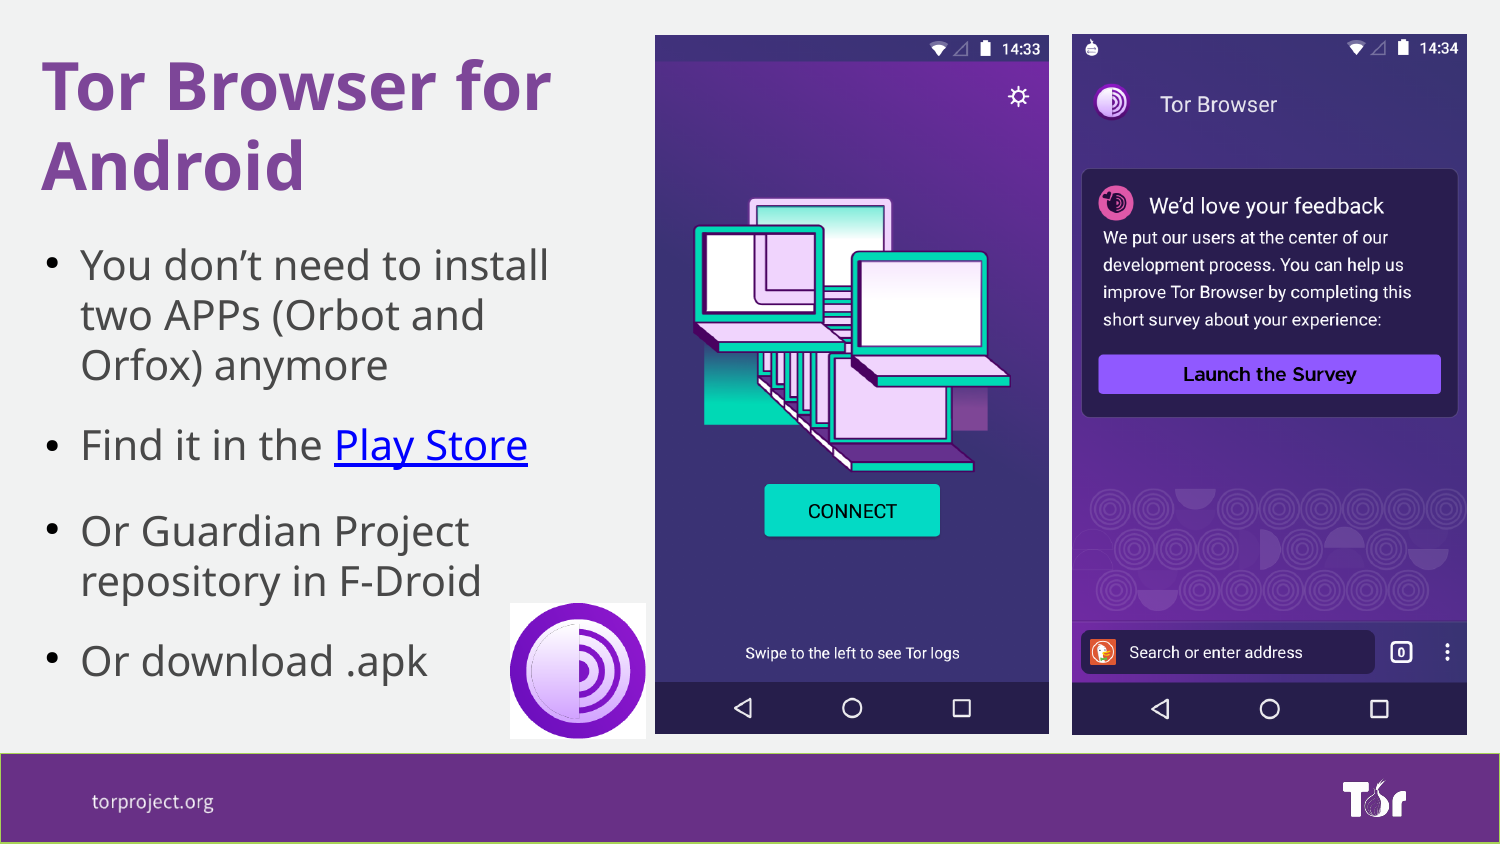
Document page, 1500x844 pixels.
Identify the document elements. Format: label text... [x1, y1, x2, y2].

picture [1343, 778, 1406, 817]
picture [510, 603, 646, 739]
picture [1072, 34, 1467, 736]
text_box Tor Browser for Android [26, 6, 670, 242]
picture [75, 780, 604, 821]
picture [655, 35, 1049, 734]
text_box You don’t need to install two APPs (Orbot and Orfox) anymore Find it in the Play Store Or Guardian Project repository in F-Droid Or download .apk [30, 231, 630, 515]
